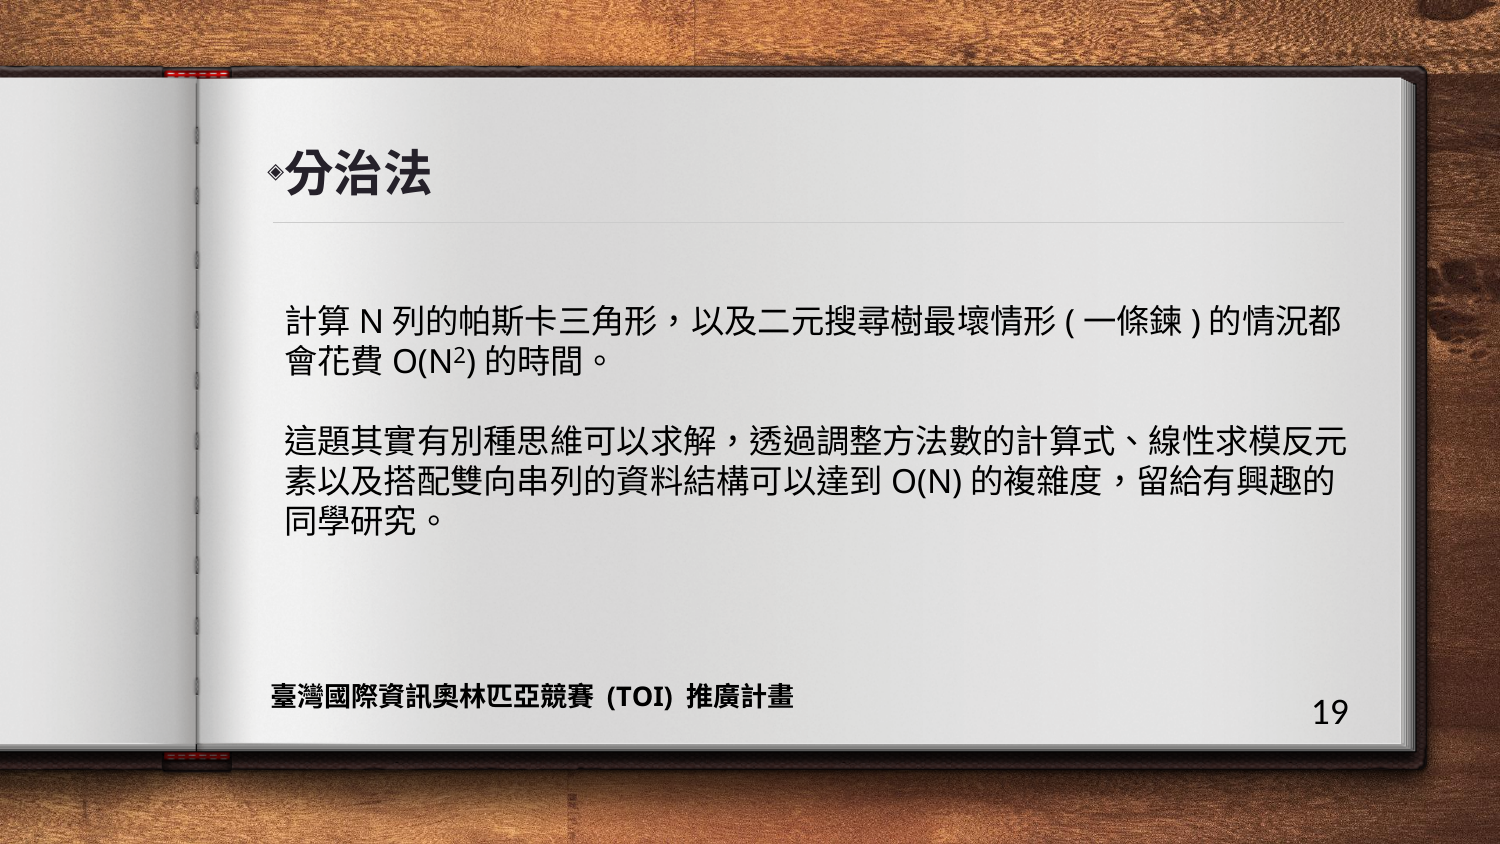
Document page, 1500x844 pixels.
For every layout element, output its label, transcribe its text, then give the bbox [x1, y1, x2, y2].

list 分治法 [252, 126, 1194, 216]
text_box 計算N列的帕斯卡三角形，以及二元搜尋樹最壞情形(一條鍊)的情況都會花費O(N2)的時間。 這題其實有別種思維可以求解，透過調整方法數的計算式、線性求模反元素以及搭配雙向串列的資料結構可以達到O(N)的複雜度，留給有興趣的同學研究。 [269, 293, 1367, 551]
text_box [1295, 672, 1386, 737]
